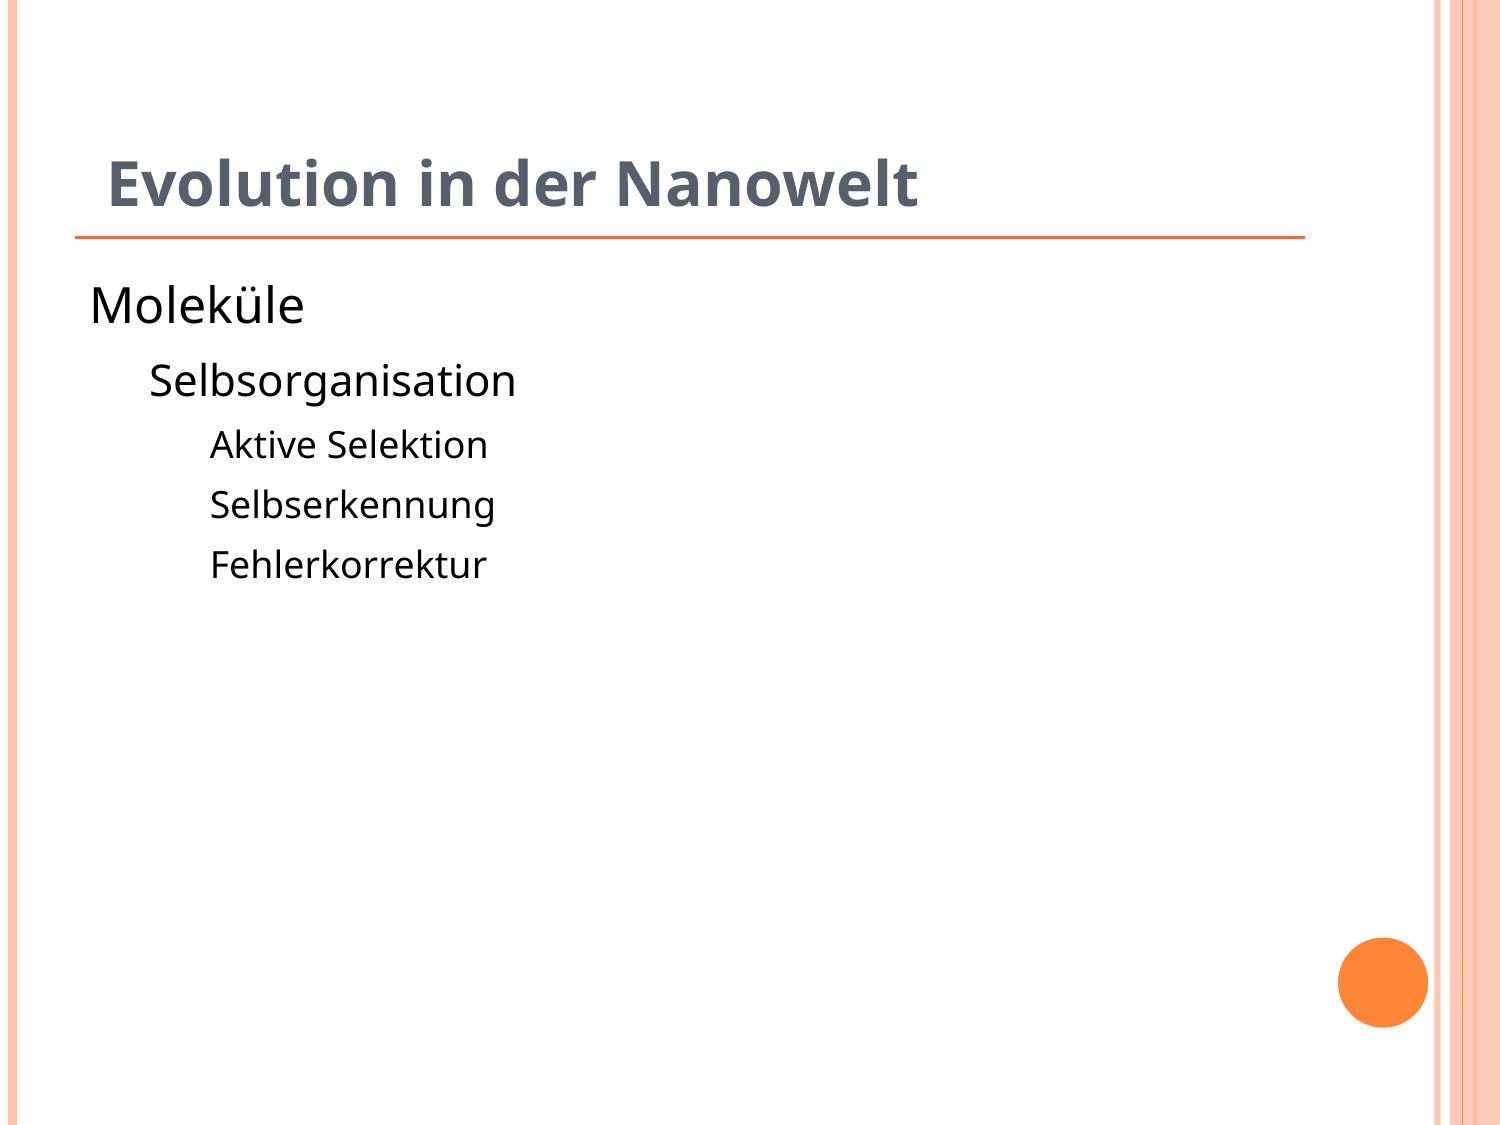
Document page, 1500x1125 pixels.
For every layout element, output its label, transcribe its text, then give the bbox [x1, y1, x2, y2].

title Evolution in der Nanowelt [74, 25, 1300, 233]
list Moleküle Selbsorganisation Aktive Selektion Selbserkennung Fehlerkorrektur [74, 262, 1300, 1063]
